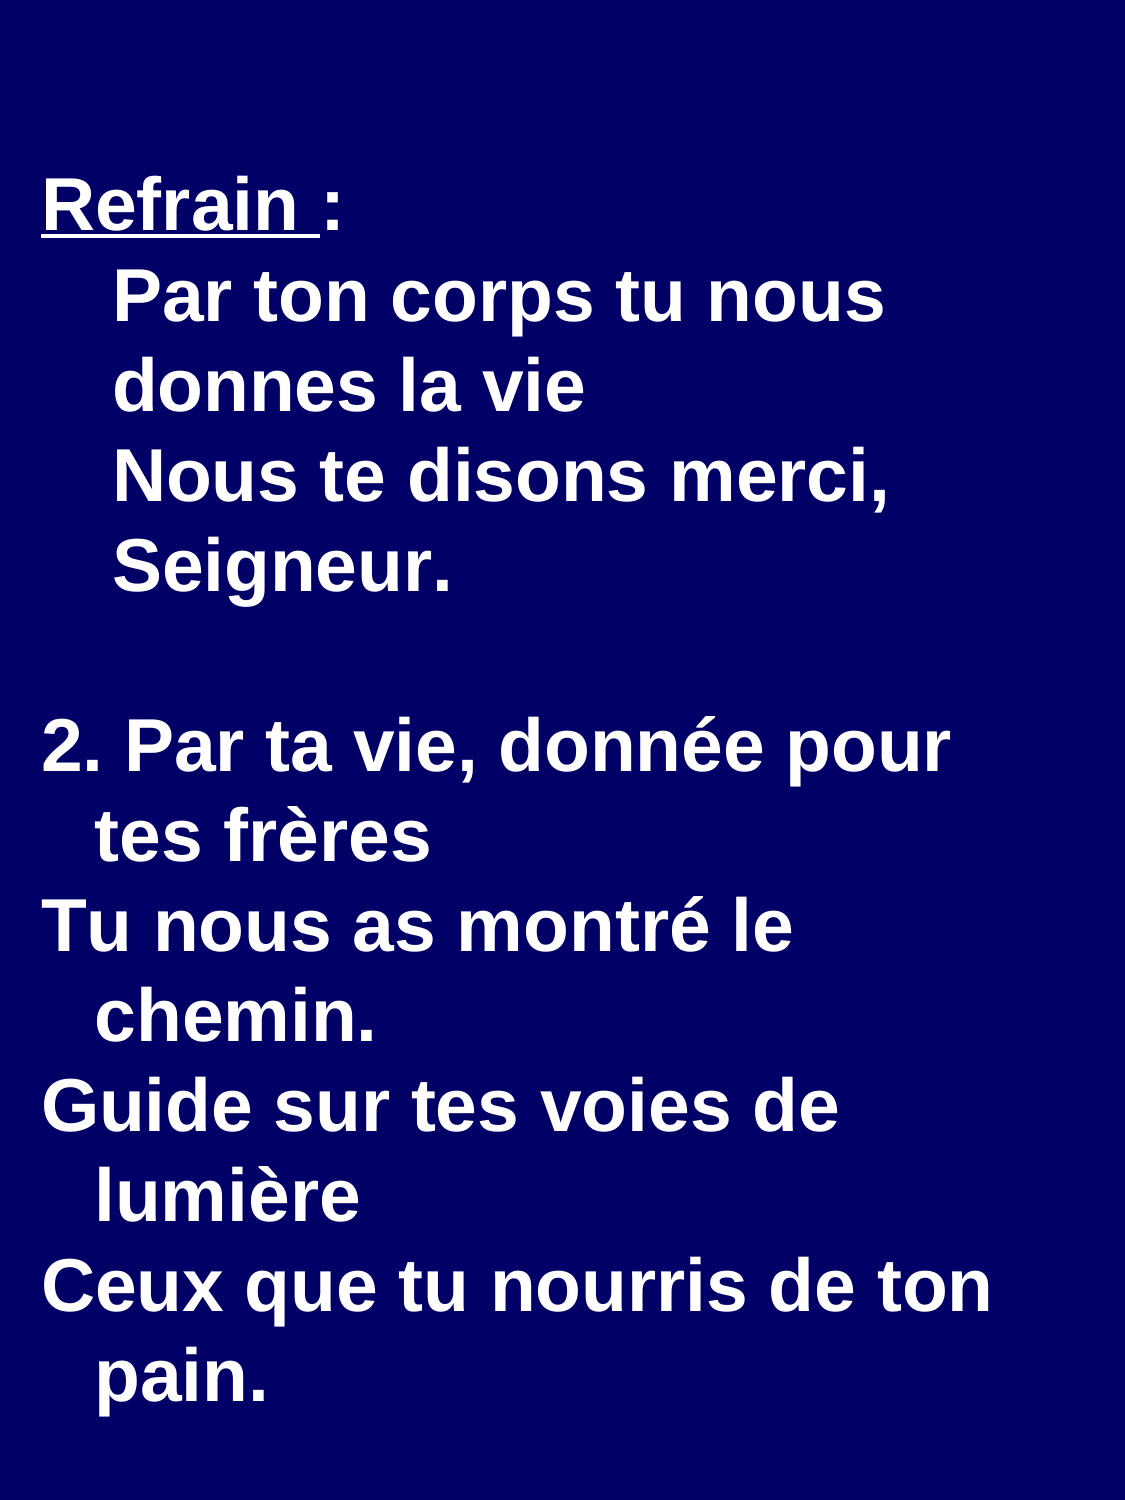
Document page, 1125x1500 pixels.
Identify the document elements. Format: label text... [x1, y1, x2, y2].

text_box Refrain : Par ton corps tu nous donnes la vie Nous te disons merci, Seigneur. 2. Par ta vie, donnée pour tes frères Tu nous as montré le chemin. Guide sur tes voies de lumière Ceux que tu nourris de ton pain. [23, 56, 1087, 1424]
